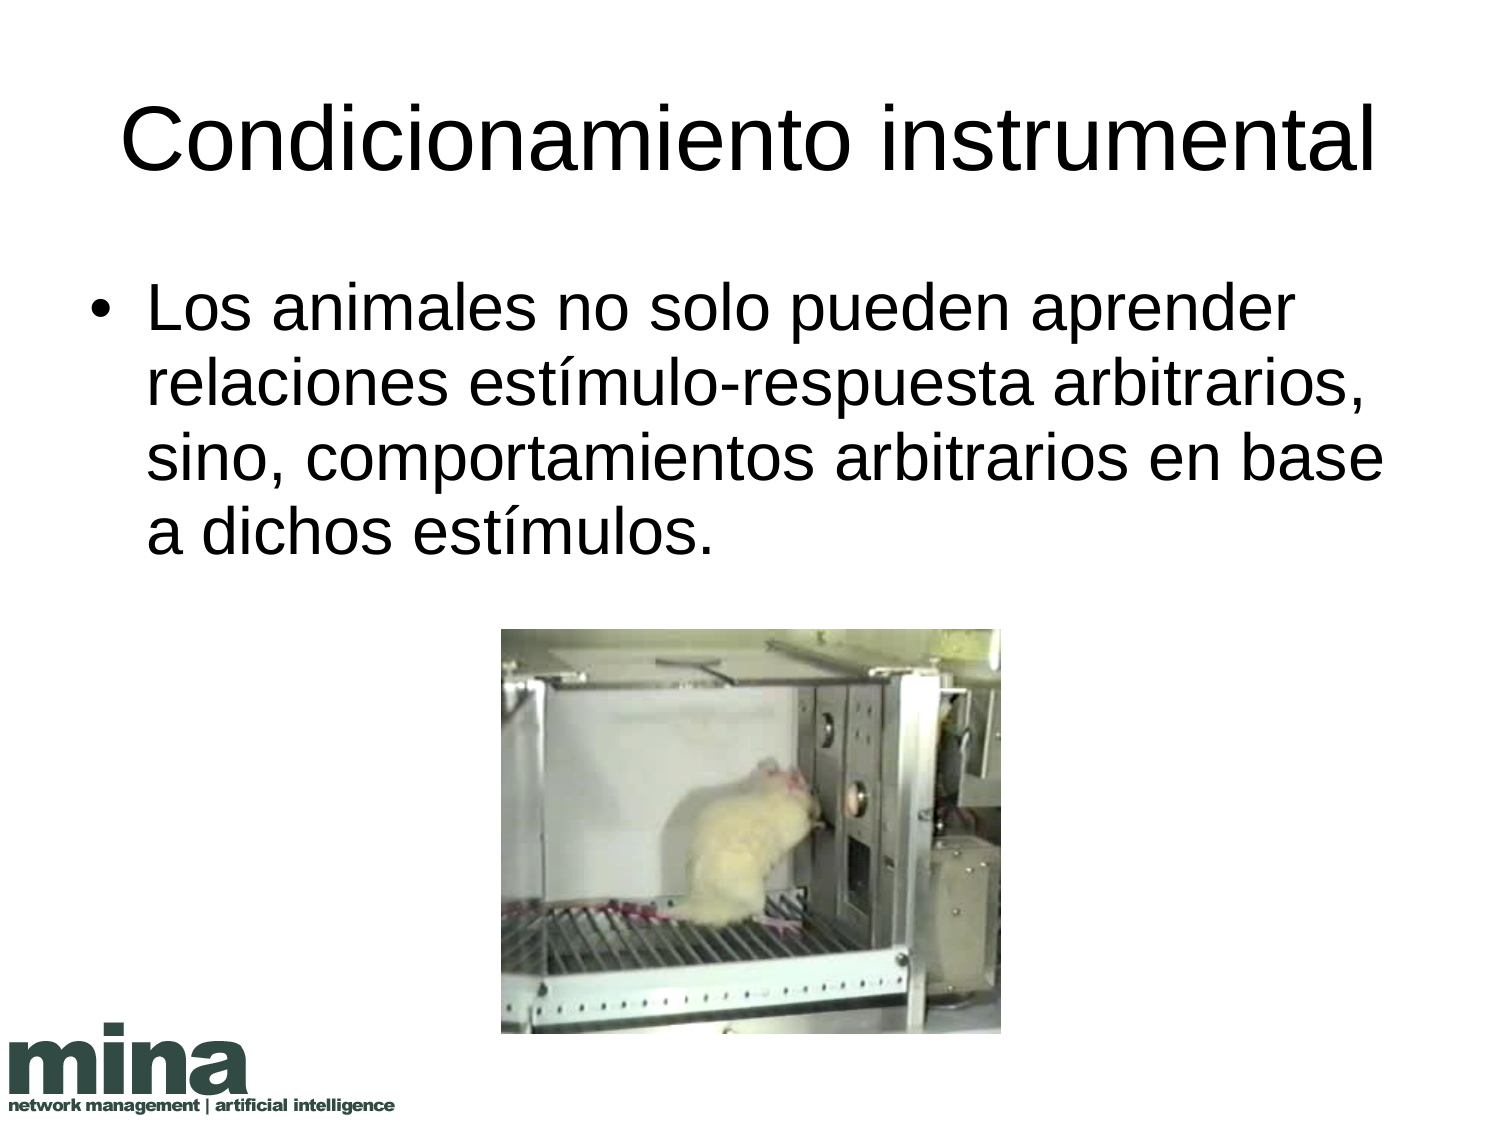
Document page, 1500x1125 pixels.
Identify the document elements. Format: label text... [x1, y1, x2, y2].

title Condicionamiento instrumental [75, 45, 1426, 233]
picture [0, 1016, 402, 1119]
picture [501, 629, 1001, 1034]
list Los animales no solo pueden aprender relaciones estímulo-respuesta arbitrarios, sino, comportamientos arbitrarios en base a dichos estímulos. [75, 262, 1426, 1006]
